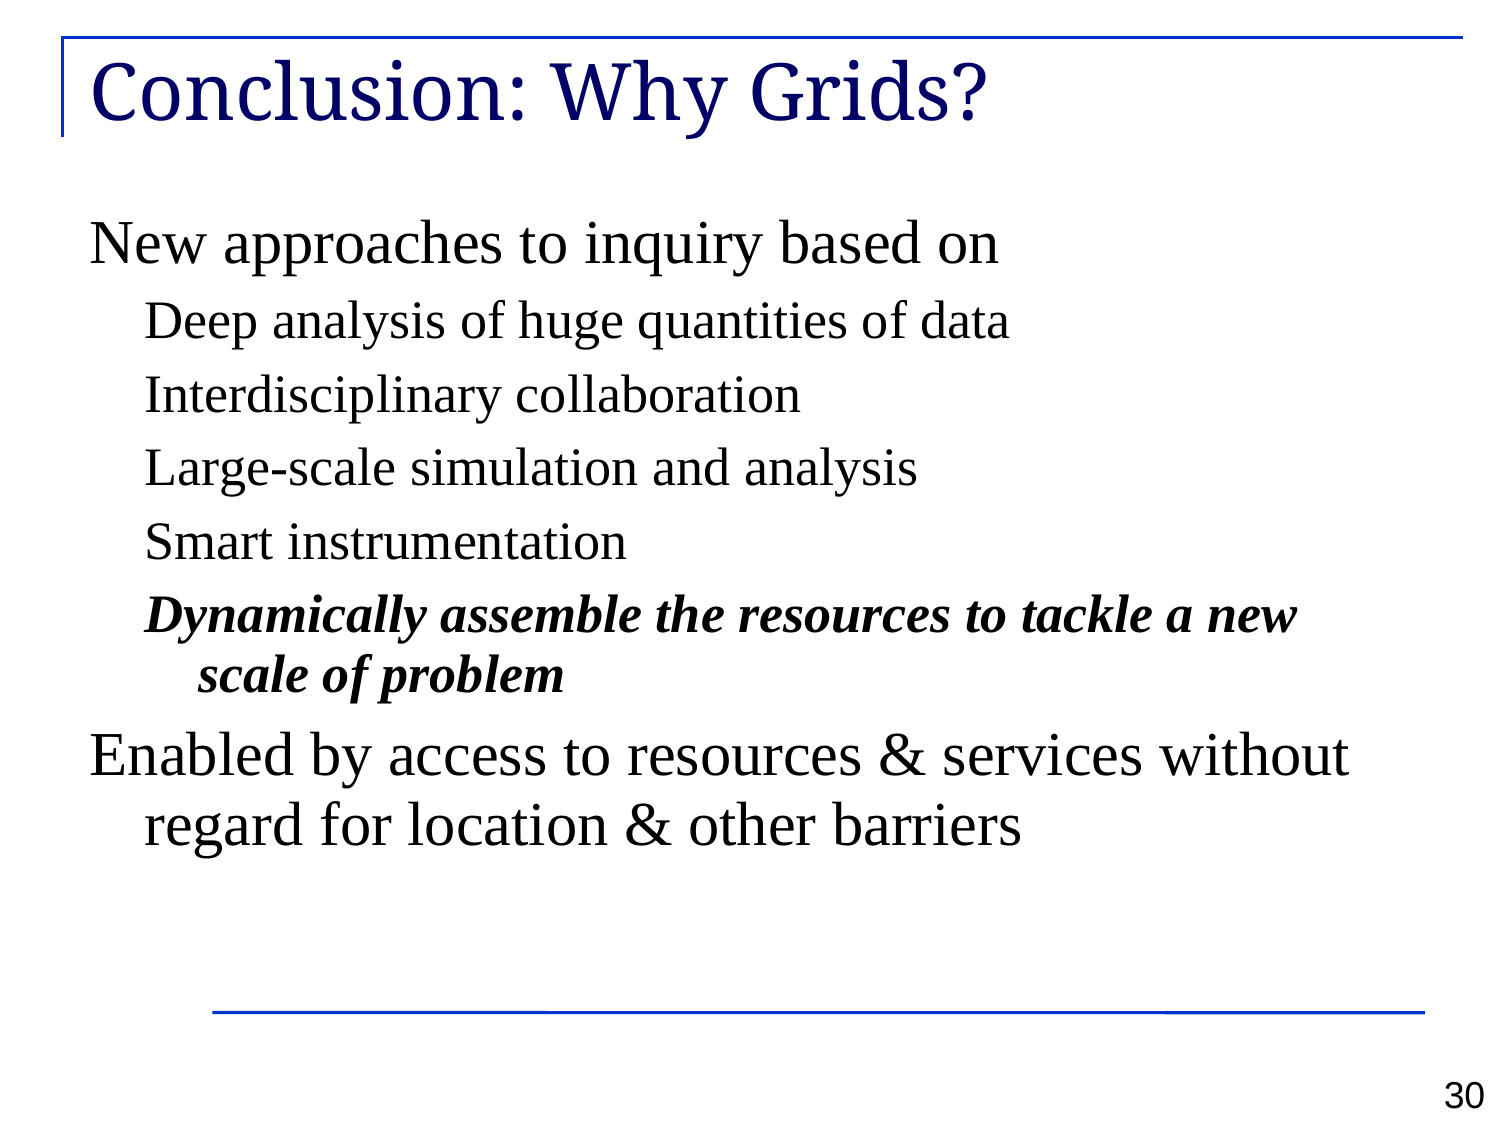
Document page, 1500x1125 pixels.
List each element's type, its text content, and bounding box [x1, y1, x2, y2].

list New approaches to inquiry based on Deep analysis of huge quantities of data Interdisciplinary collaboration Large-scale simulation and analysis Smart instrumentation Dynamically assemble the resources to tackle a new scale of problem Enabled by access to resources & services without regard for location & other barriers [75, 200, 1424, 934]
text_box 3 [1425, 1075, 1500, 1123]
title Conclusion: Why Grids? [74, 45, 1361, 153]
